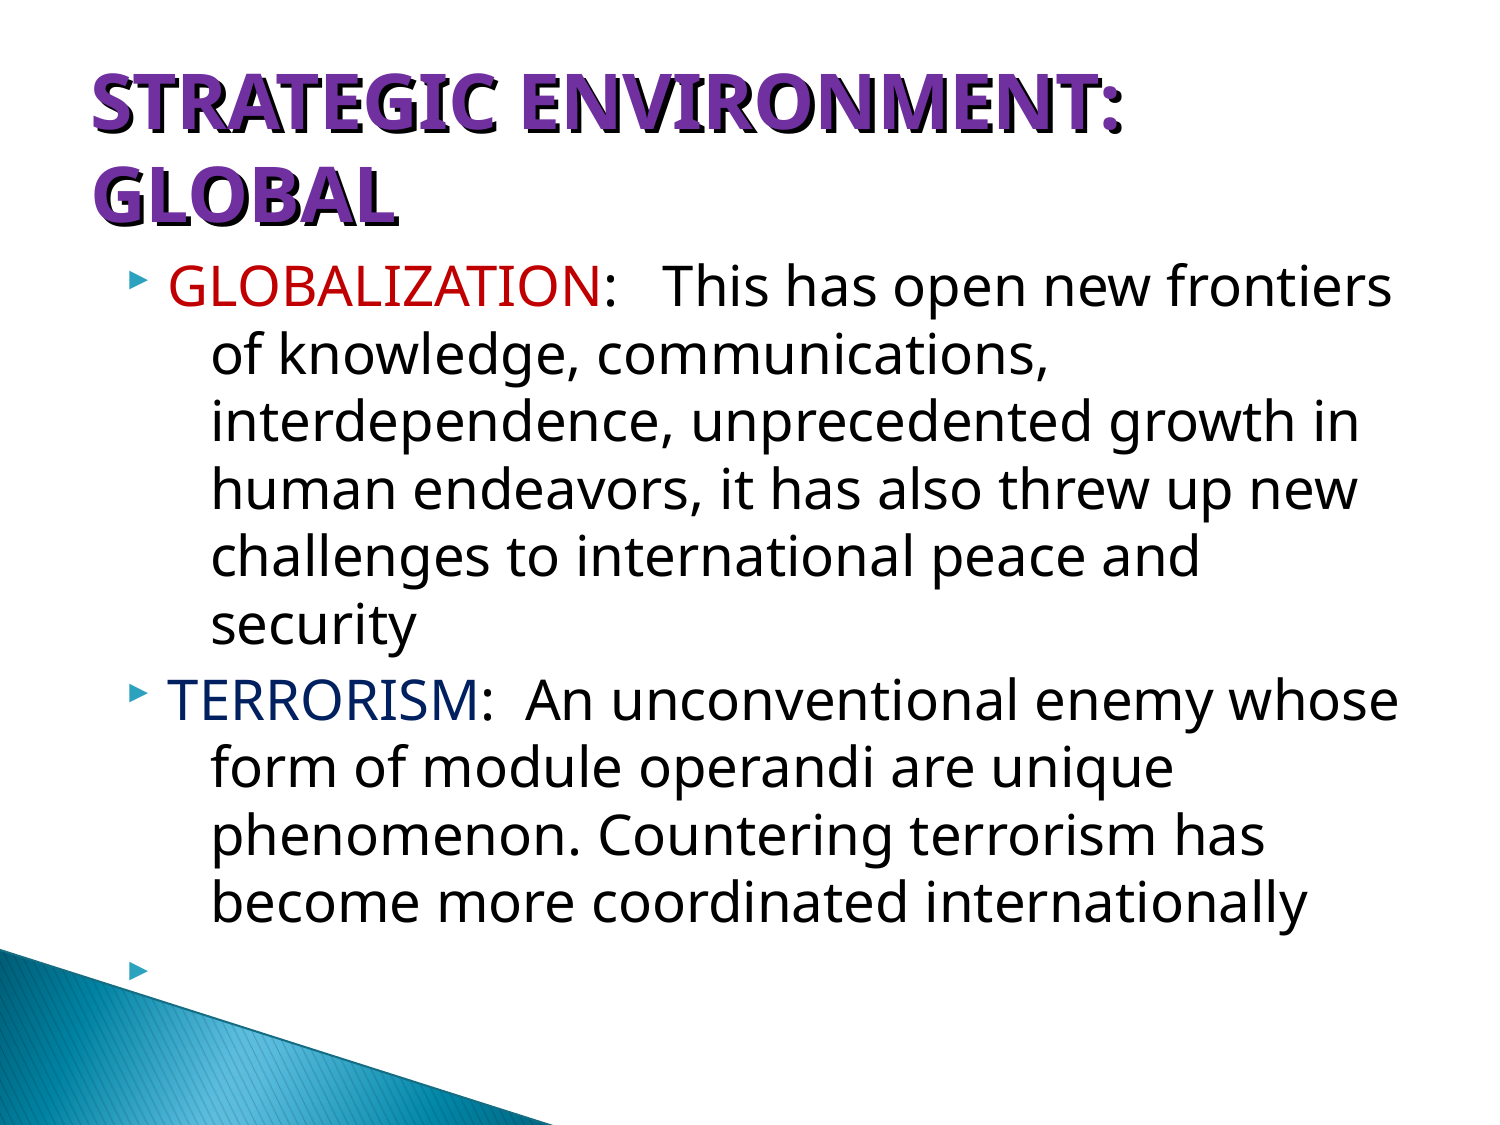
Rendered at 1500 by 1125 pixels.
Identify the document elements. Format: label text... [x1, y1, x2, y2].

title STRATEGIC ENVIRONMENT: GLOBAL [75, 45, 1426, 233]
list GLOBALIZATION: This has open new frontiers of knowledge, communications, interdependence, unprecedented growth in human endeavors, it has also threw up new challenges to international peace and security TERRORISM: An unconventional enemy whose form of module operandi are unique phenomenon. Countering terrorism has become more coordinated internationally [75, 243, 1426, 986]
